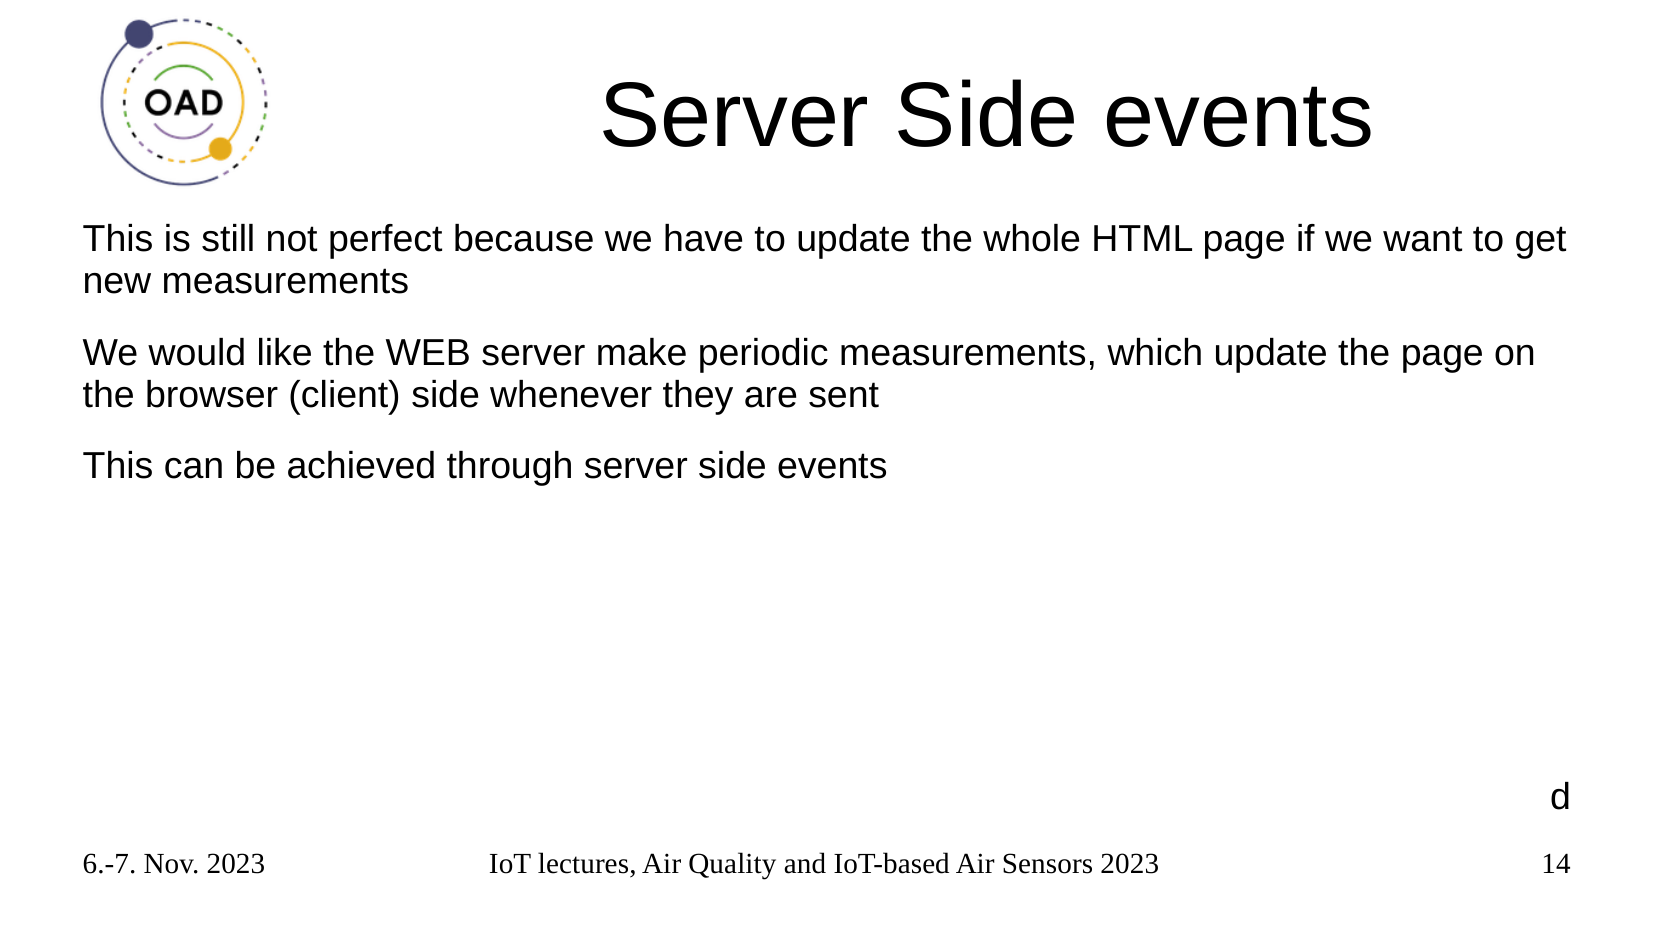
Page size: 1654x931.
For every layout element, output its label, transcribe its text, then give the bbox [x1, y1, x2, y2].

text_box d [1535, 767, 1586, 825]
title Server Side events [403, 37, 1571, 193]
picture [59, 4, 303, 207]
list This is still not perfect because we have to update the whole HTML page if we want to get new measurements We would like the WEB server make periodic measurements, which update the page on the browser (client) side whenever they are sent This can be achieved through server side events [82, 217, 1571, 758]
